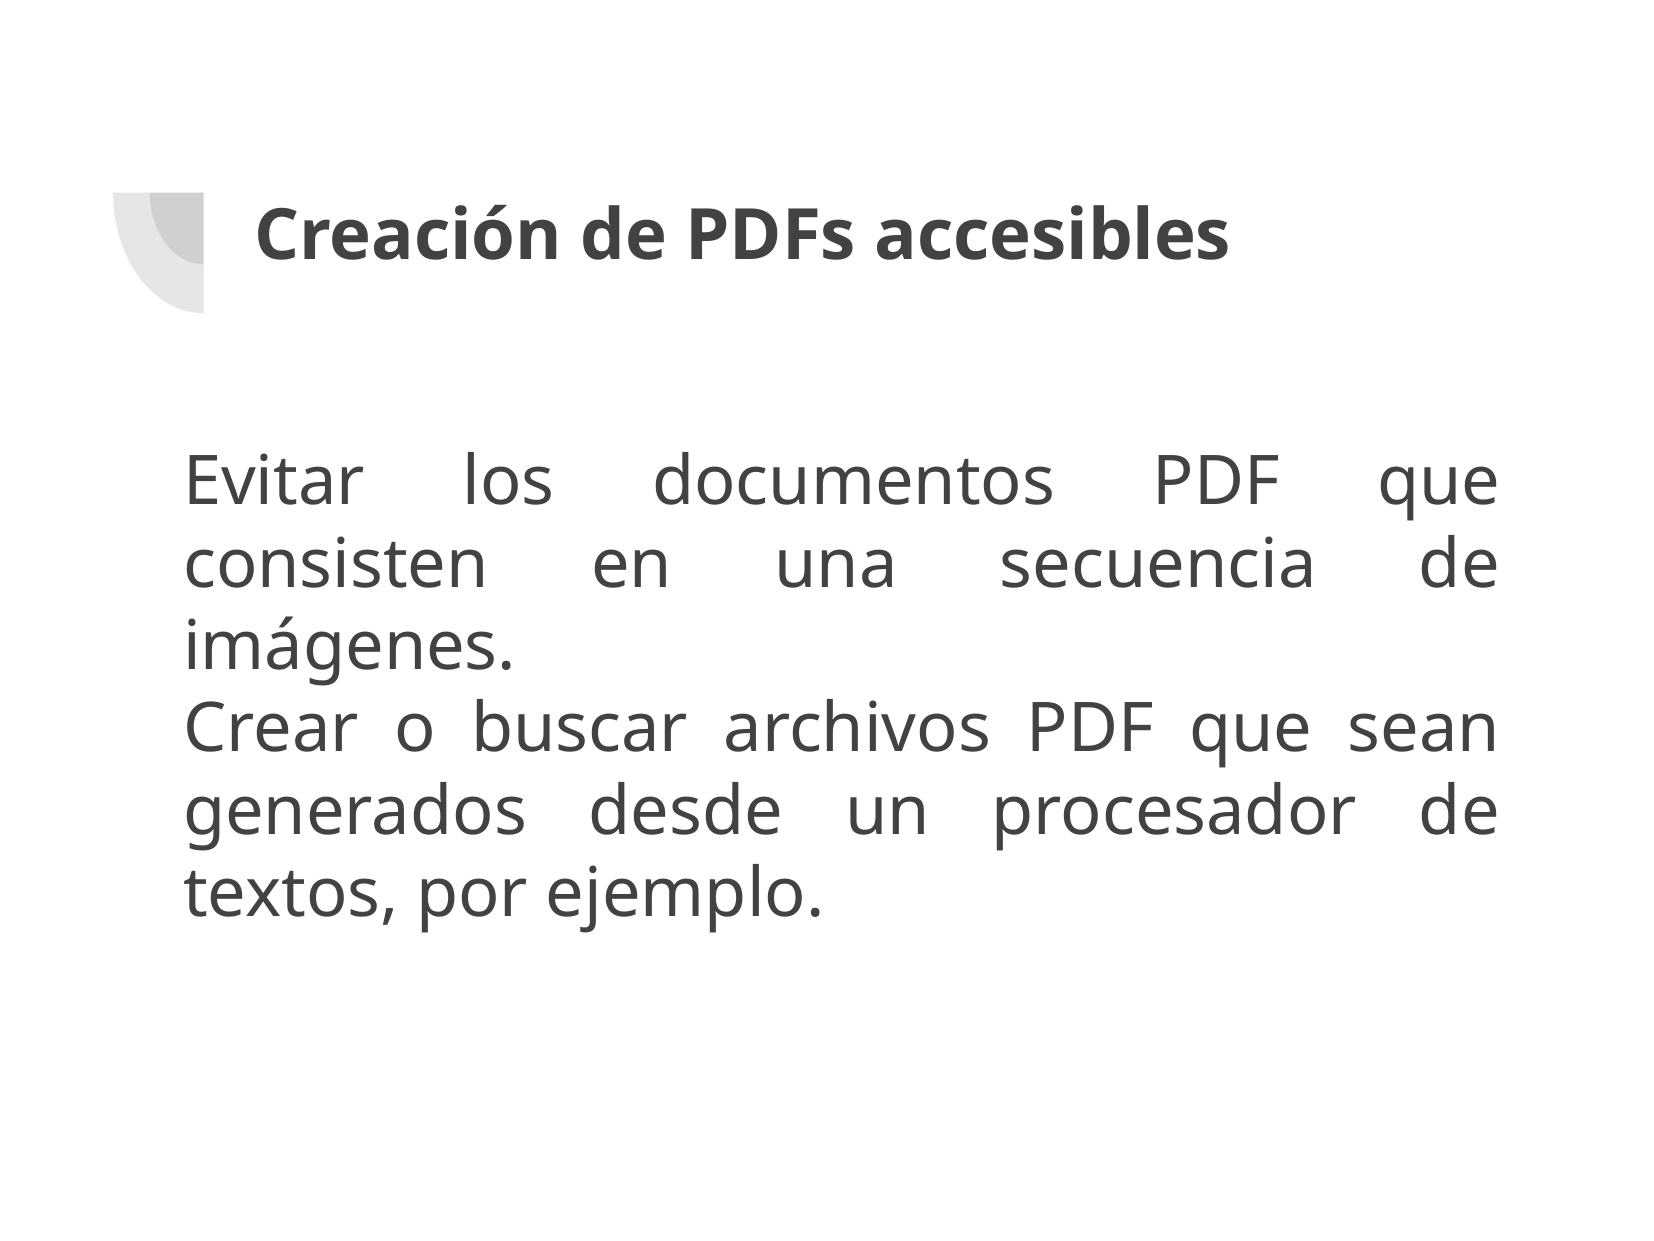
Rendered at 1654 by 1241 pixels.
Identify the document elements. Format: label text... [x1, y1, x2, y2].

title Creación de PDFs accesibles [235, 169, 1508, 349]
text_box Evitar los documentos PDF que consisten en una secuencia de imágenes. Crear o buscar archivos PDF que sean generados desde un procesador de textos, por ejemplo. [168, 421, 1516, 1234]
